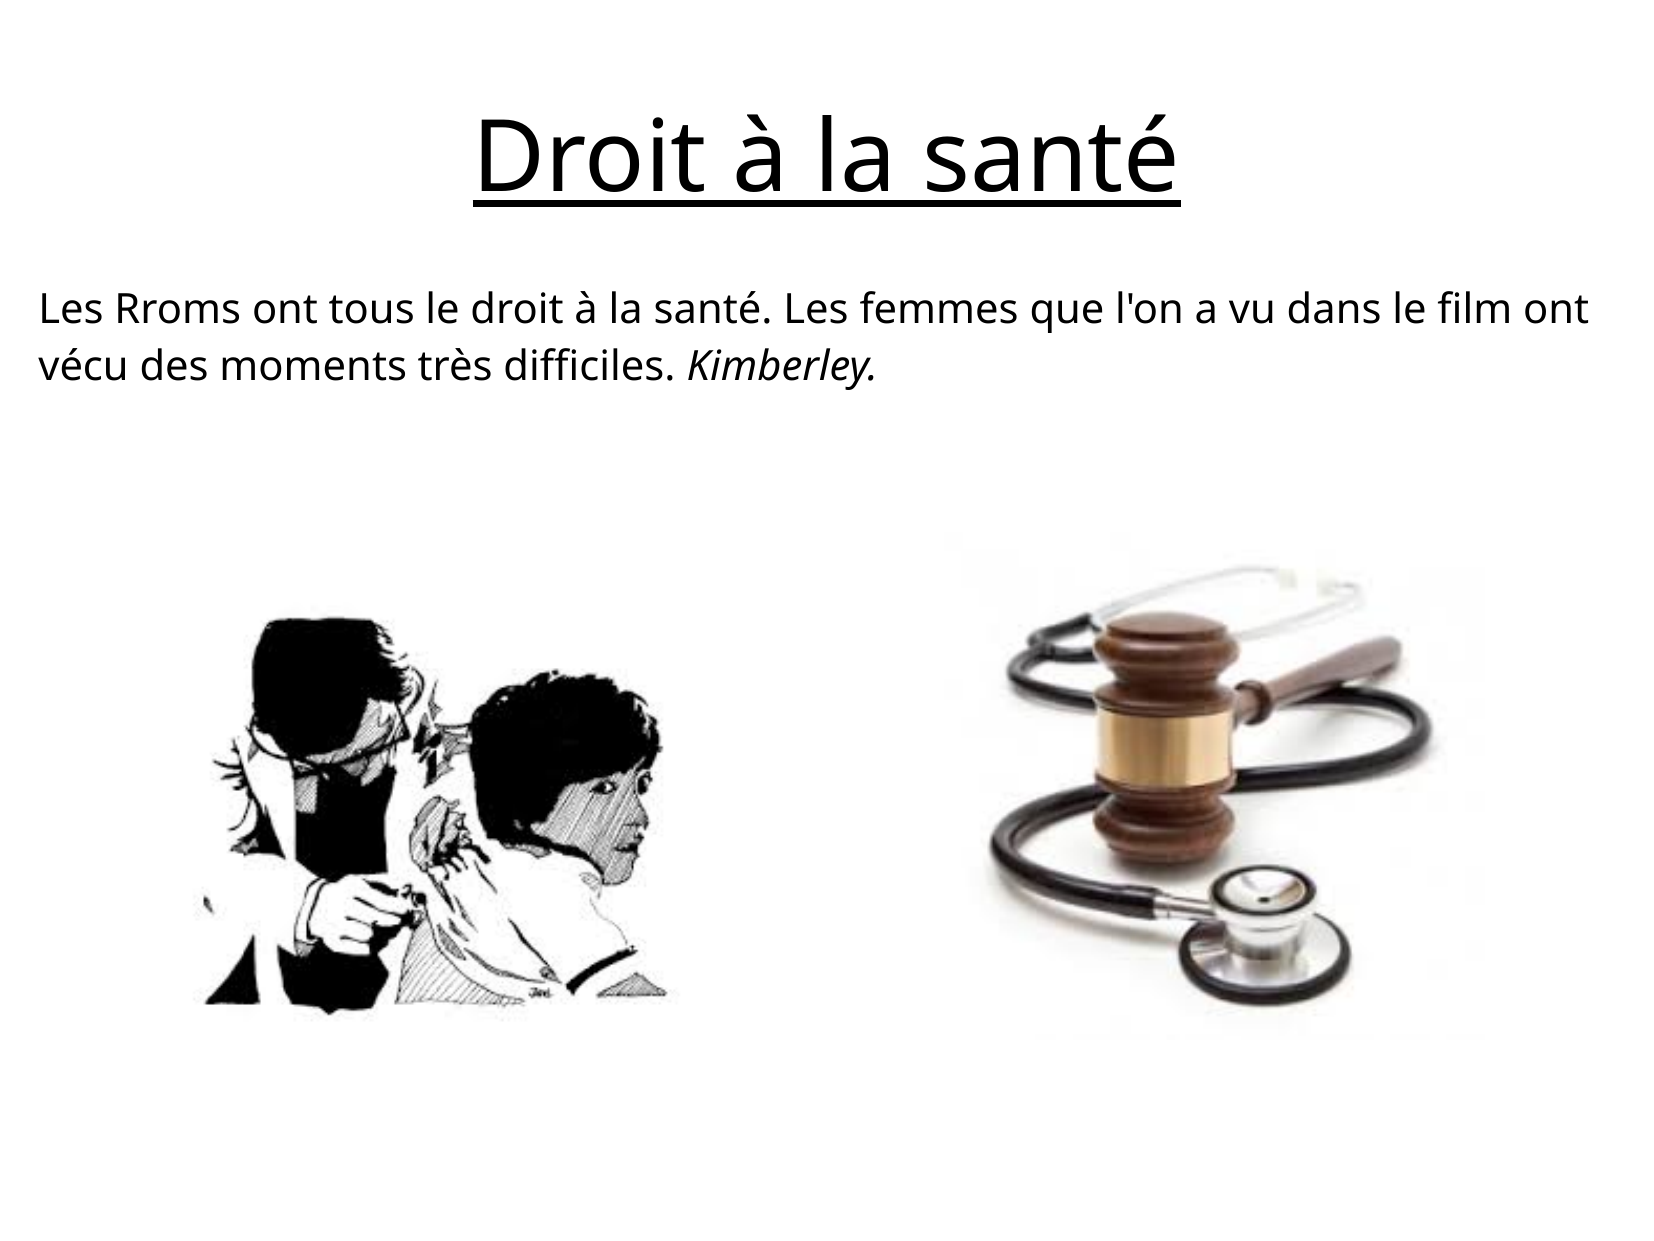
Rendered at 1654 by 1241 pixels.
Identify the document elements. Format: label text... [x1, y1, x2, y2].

title Droit à la santé [82, 49, 1571, 257]
picture [177, 602, 697, 1028]
text_box Les Rroms ont tous le droit à la santé. Les femmes que l'on a vu dans le film ont vécu des moments très difficiles. Kimberley. [23, 271, 1607, 404]
picture [944, 532, 1485, 1040]
